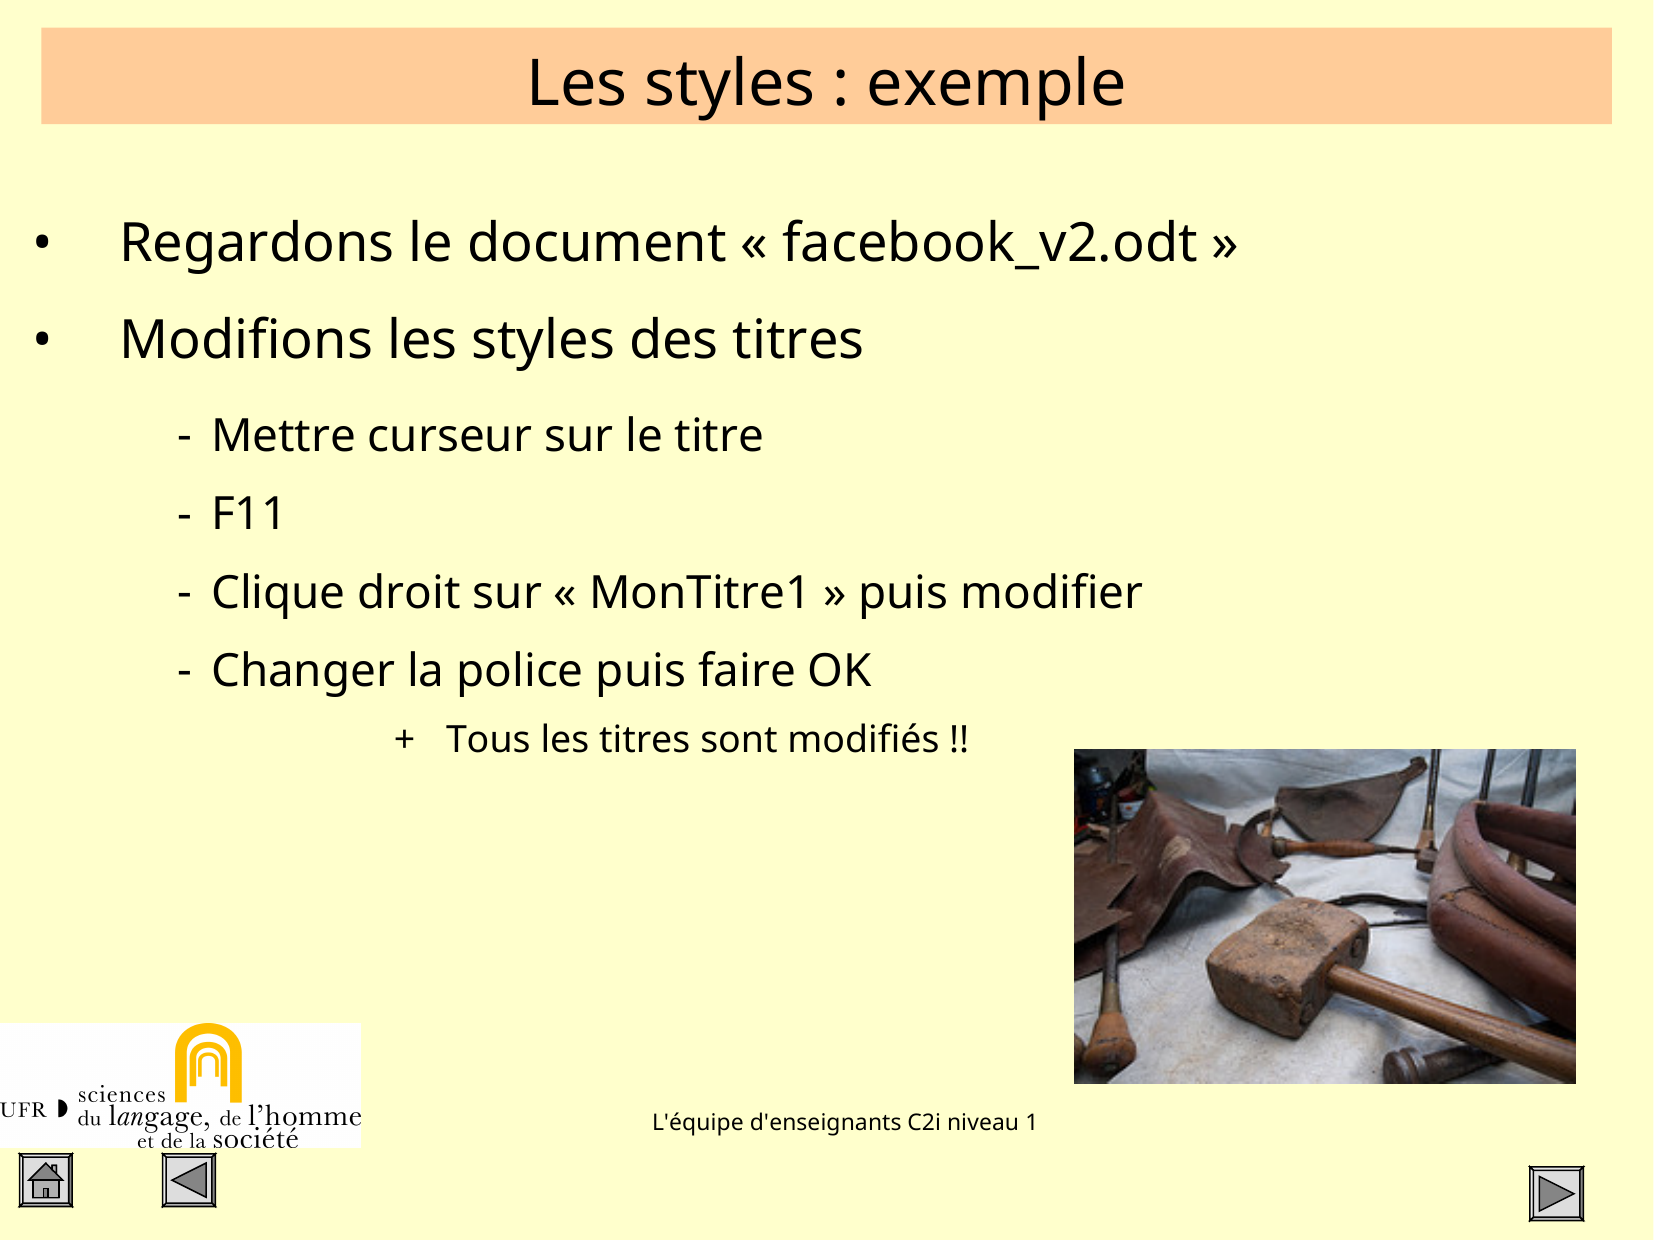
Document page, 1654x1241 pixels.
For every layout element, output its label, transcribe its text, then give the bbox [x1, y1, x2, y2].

list Regardons le document « facebook_v2.odt » Modifions les styles des titres Mettre curseur sur le titre F11 Clique droit sur « MonTitre1 » puis modifier Changer la police puis faire OK Tous les titres sont modifiés !! [32, 206, 1609, 820]
picture [0, 1023, 361, 1148]
picture [1074, 749, 1576, 1084]
title Les styles : exemple [41, 27, 1612, 125]
